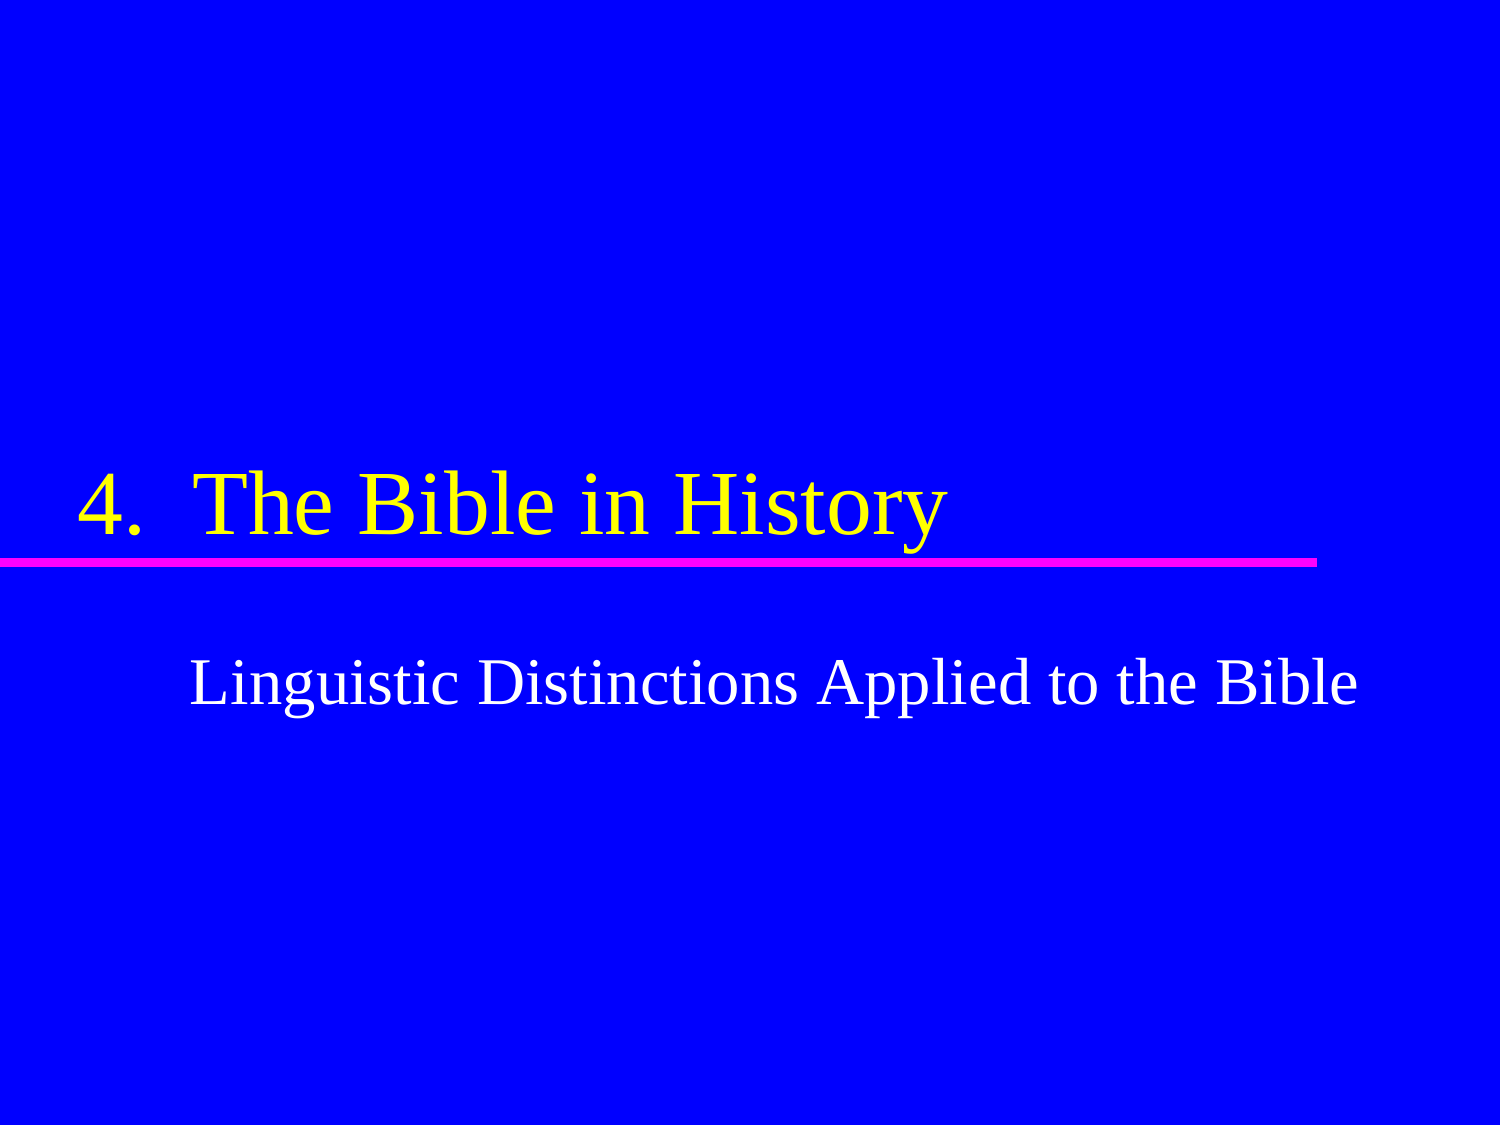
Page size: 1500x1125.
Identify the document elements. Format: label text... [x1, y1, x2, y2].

title 4. The Bible in History [62, 374, 1338, 563]
subtitle Linguistic Distinctions Applied to the Bible [174, 637, 1425, 926]
